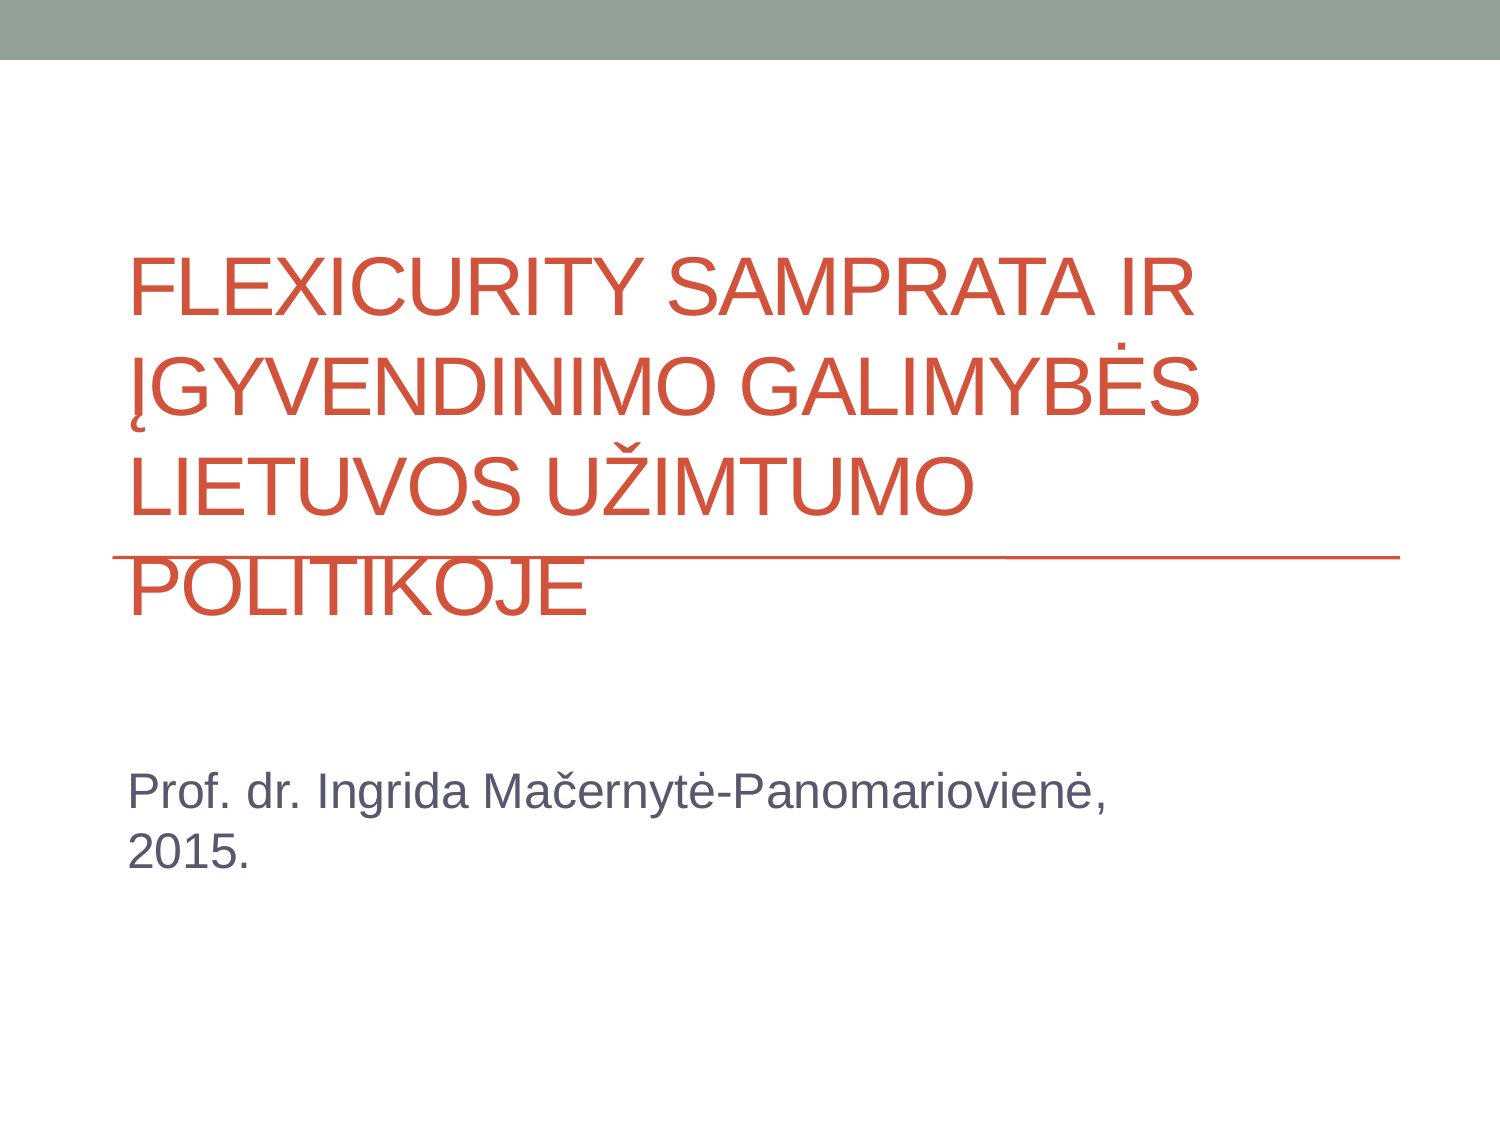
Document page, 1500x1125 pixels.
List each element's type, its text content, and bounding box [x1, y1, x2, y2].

subtitle Prof. dr. Ingrida Mačernytė-Panomariovienė, 2015. [112, 751, 1163, 946]
title Flexicurity samprata ir įgyvendinimo galimybės Lietuvos užimtumo politikoje [112, 224, 1401, 542]
